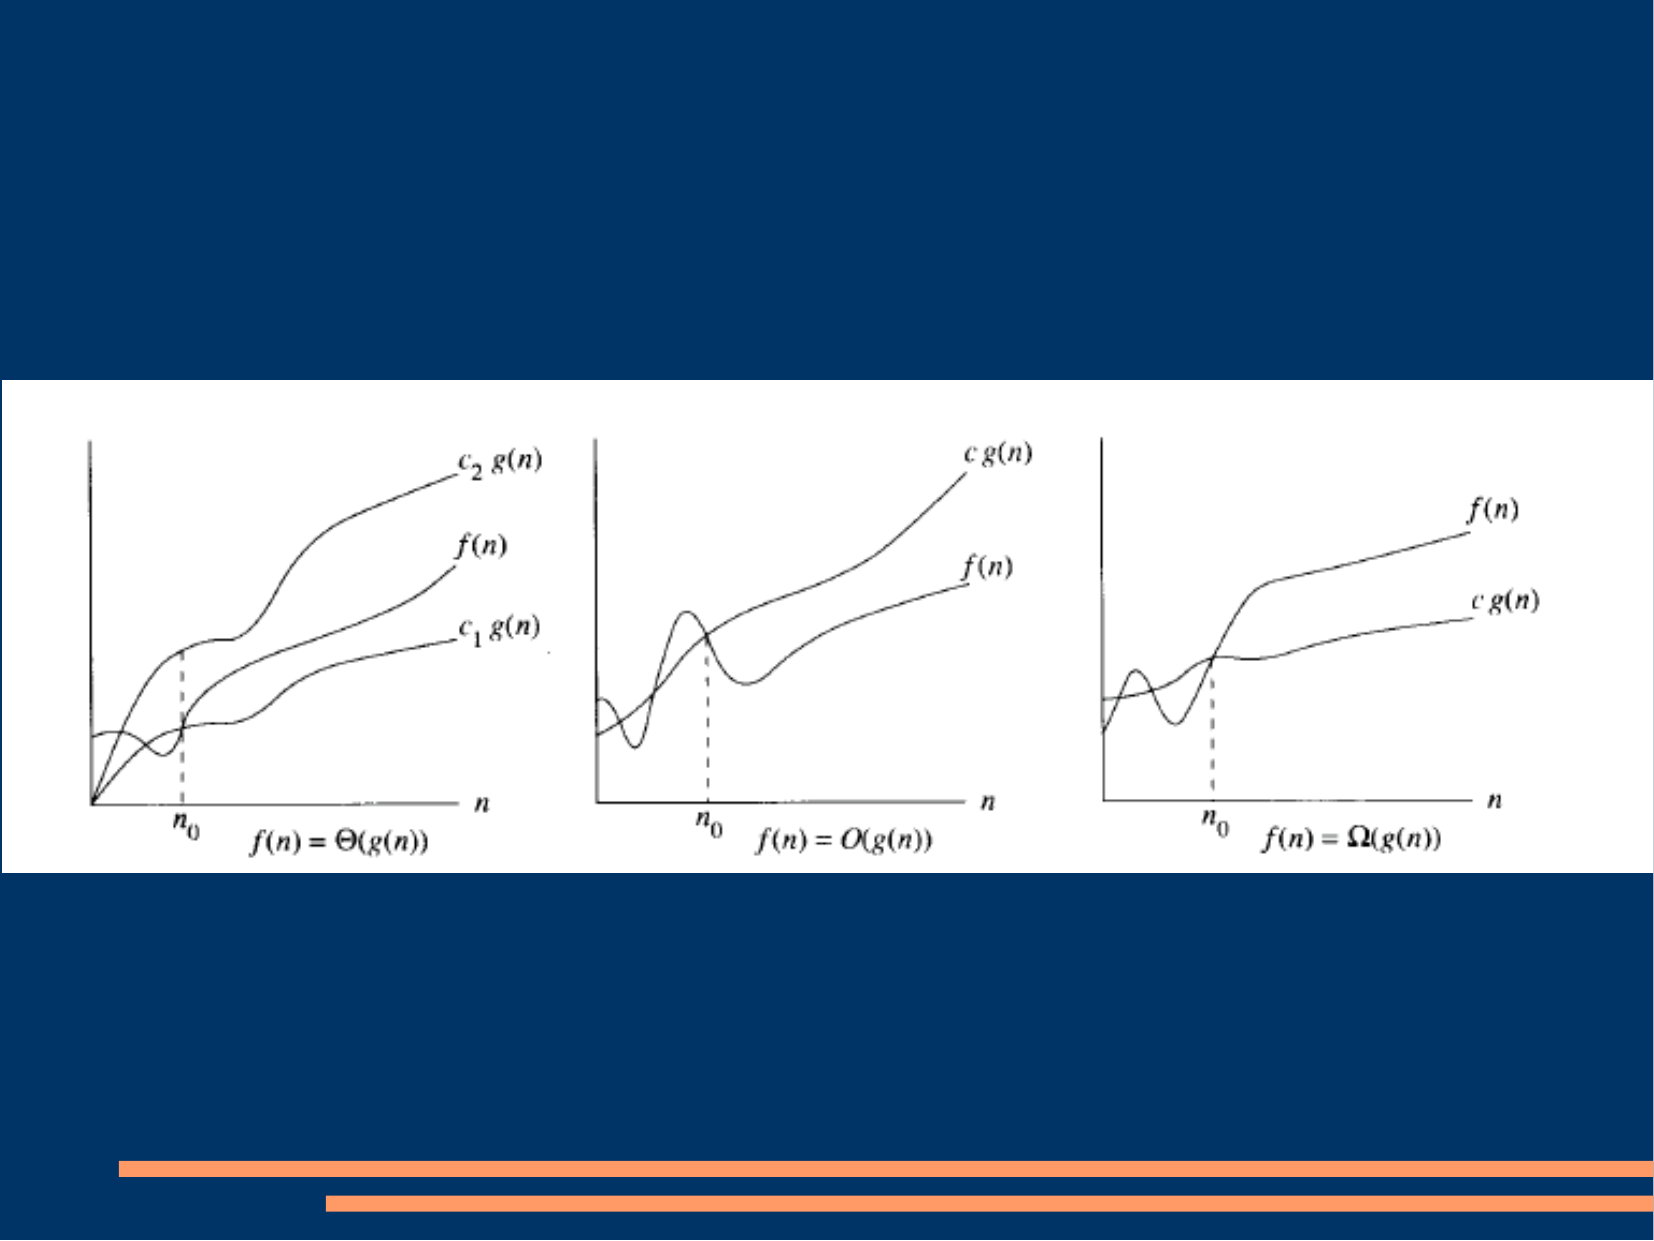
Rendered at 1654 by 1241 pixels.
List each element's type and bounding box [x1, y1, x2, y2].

picture [2, 380, 1654, 873]
